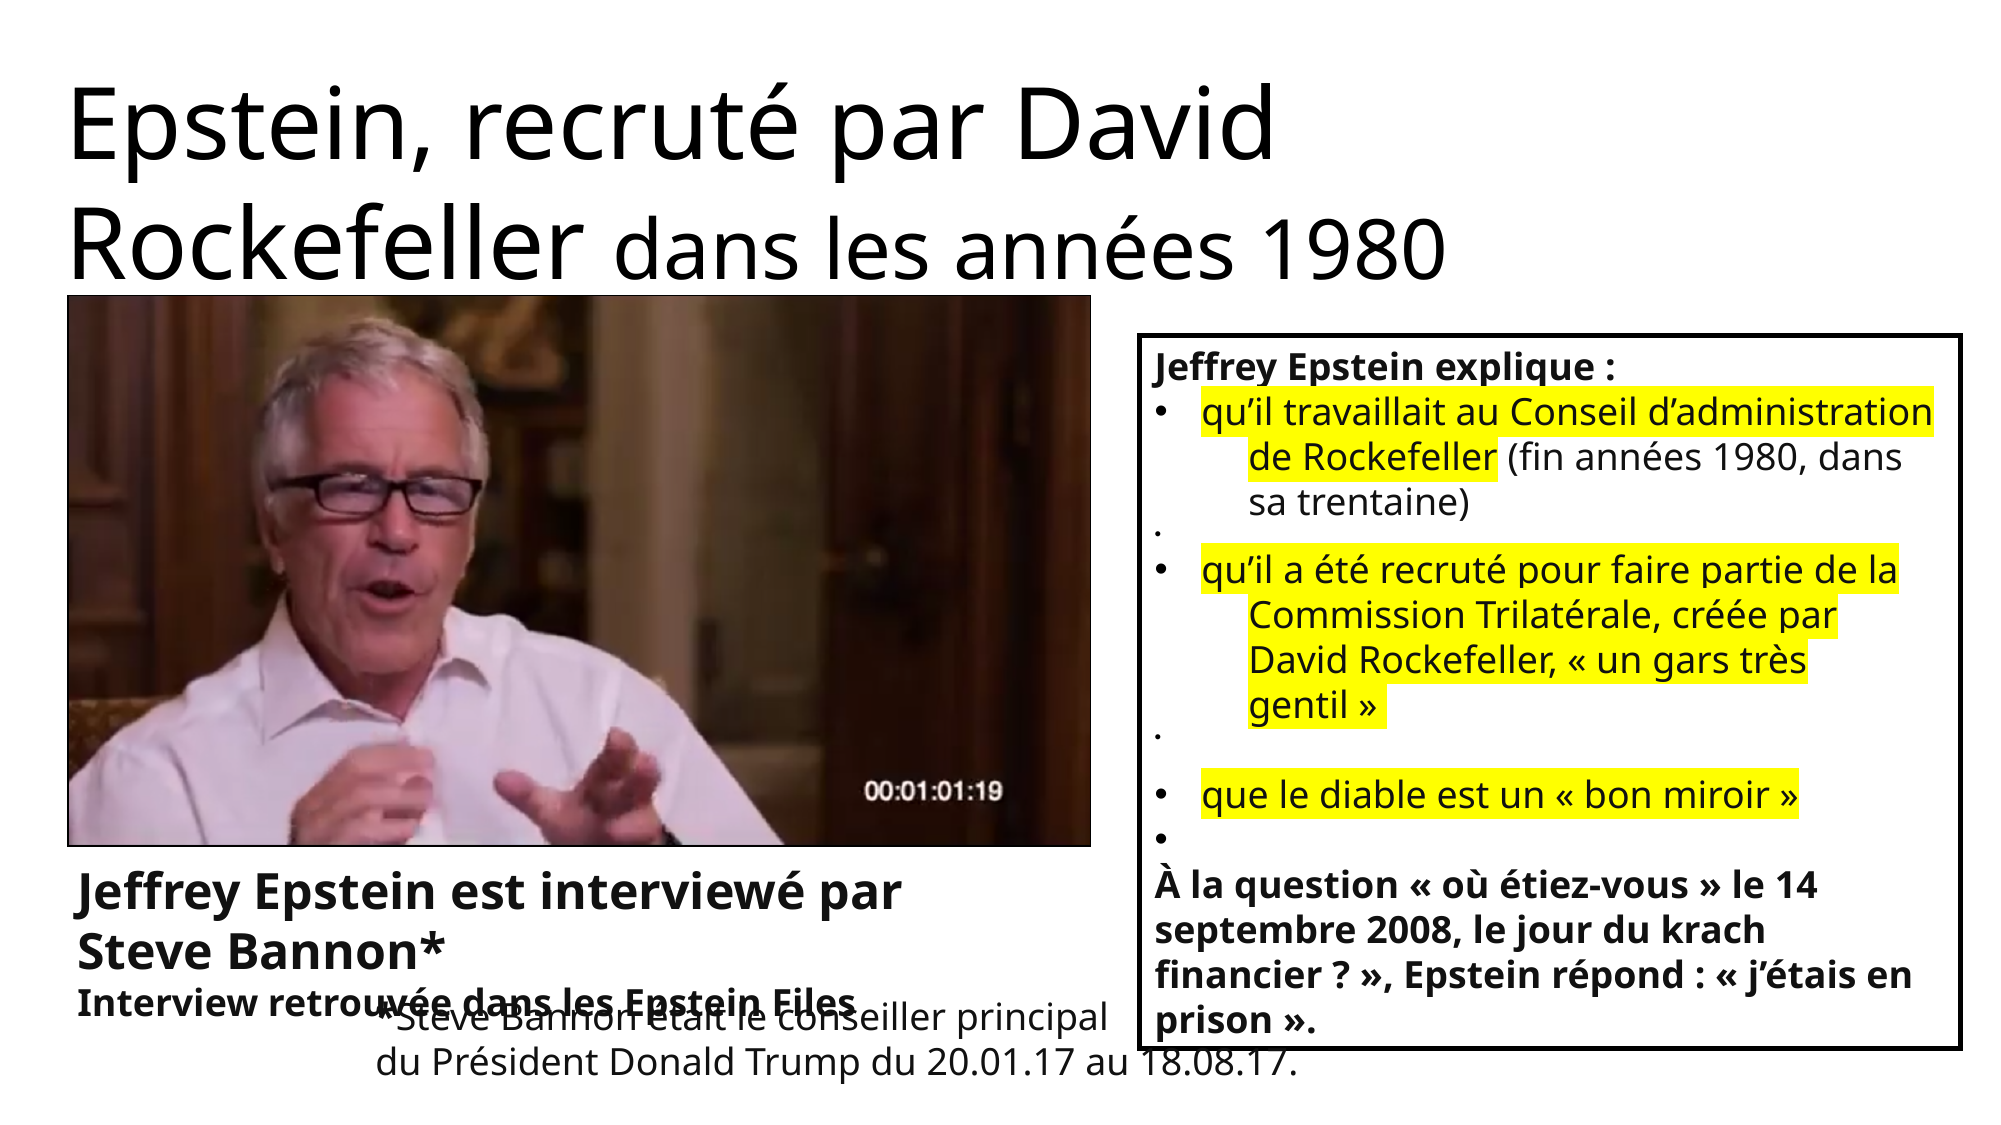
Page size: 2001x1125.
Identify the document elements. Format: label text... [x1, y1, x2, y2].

text_box *Steve Bannon était le conseiller principal du Président Donald Trump du 20.01.17 au 18.08.17. [360, 940, 1361, 1093]
text_box Jeffrey Epstein est interviewé par Steve Bannon* Interview retrouvée dans les Epstein Files [62, 851, 1063, 973]
text_box Epstein, recruté par David Rockefeller dans les années 1980 [50, 52, 1784, 290]
text_box Jeffrey Epstein explique : qu’il travaillait au Conseil d’administration de Rockefeller (fin années 1980, dans sa trentaine) qu’il a été recruté pour faire partie de la Commission Trilatérale, créée par David Rockefeller, « un gars très gentil » que le diable est un « bon miroir » À la question « où étiez-vous » le 14 septembre 2008, le jour du krach financier ? », Epstein répond : « j’étais en prison ». [1139, 335, 1961, 1010]
picture [68, 296, 1090, 846]
